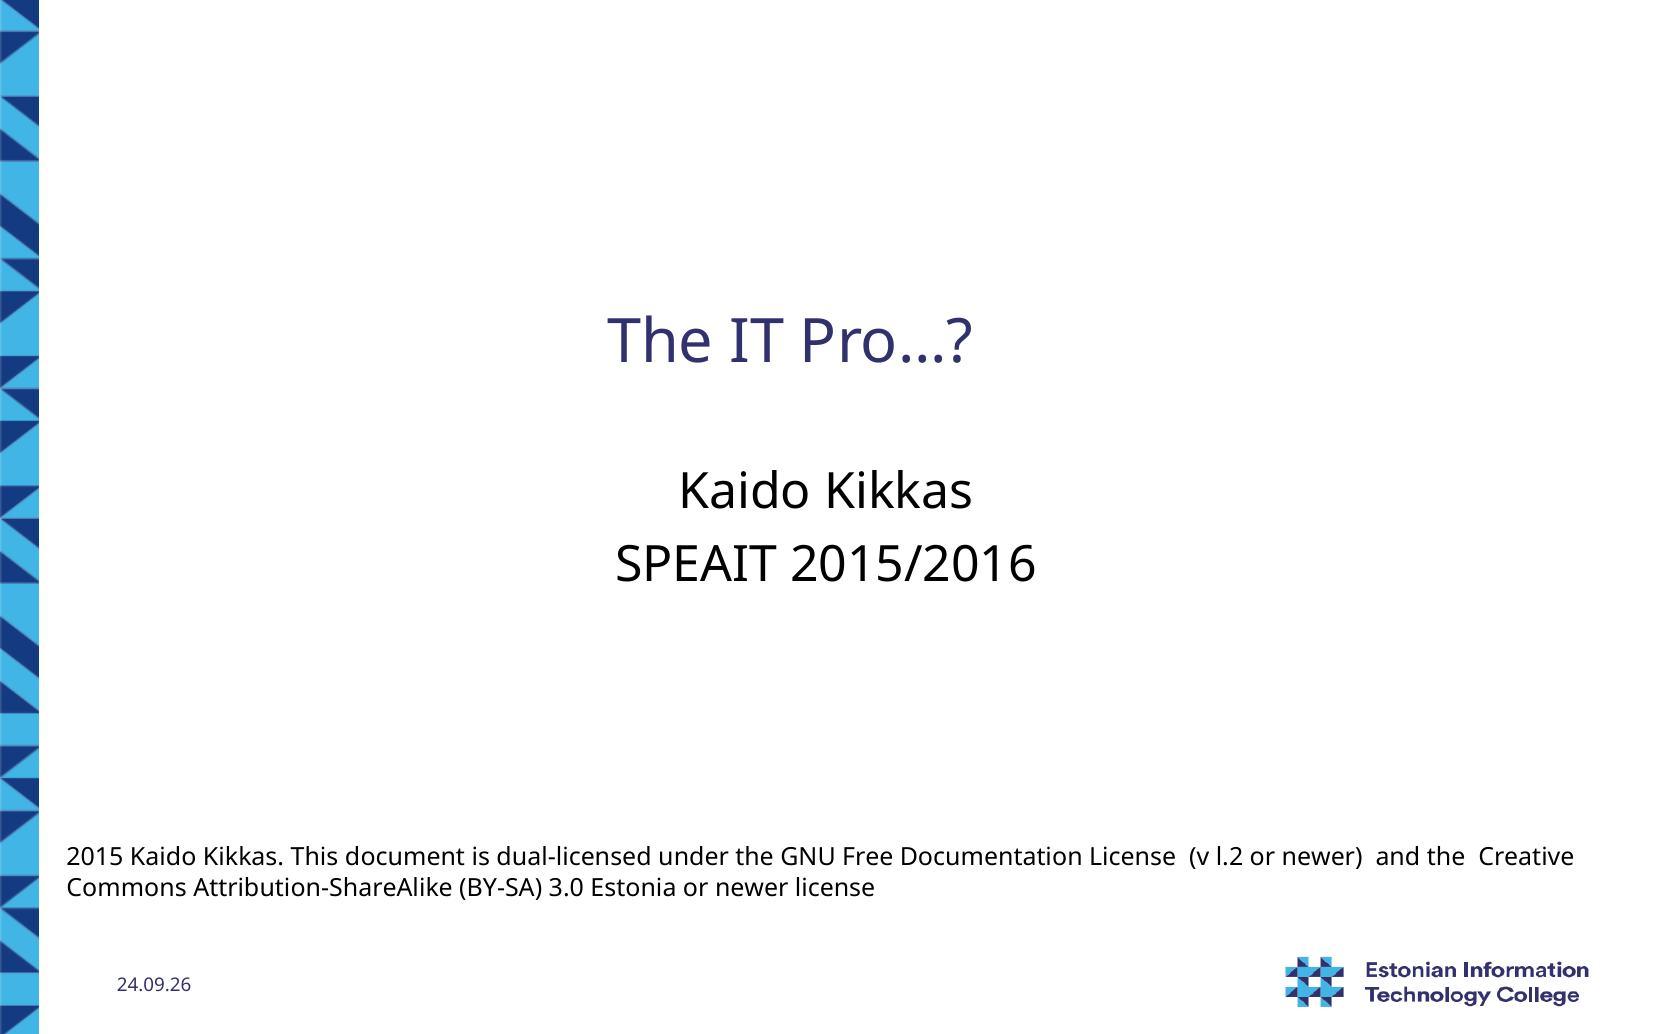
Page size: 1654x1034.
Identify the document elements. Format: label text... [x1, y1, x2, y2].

text_box Kaido Kikkas SPEAIT 2015/2016 [612, 449, 1040, 588]
title The IT Pro…? [222, 266, 1359, 411]
text_box 2015 Kaido Kikkas. This document is dual-licensed under the GNU Free Documentation License (v l.2 or newer) and the Creative Commons Attribution-ShareAlike (BY-SA) 3.0 Estonia or newer license [66, 839, 1654, 919]
